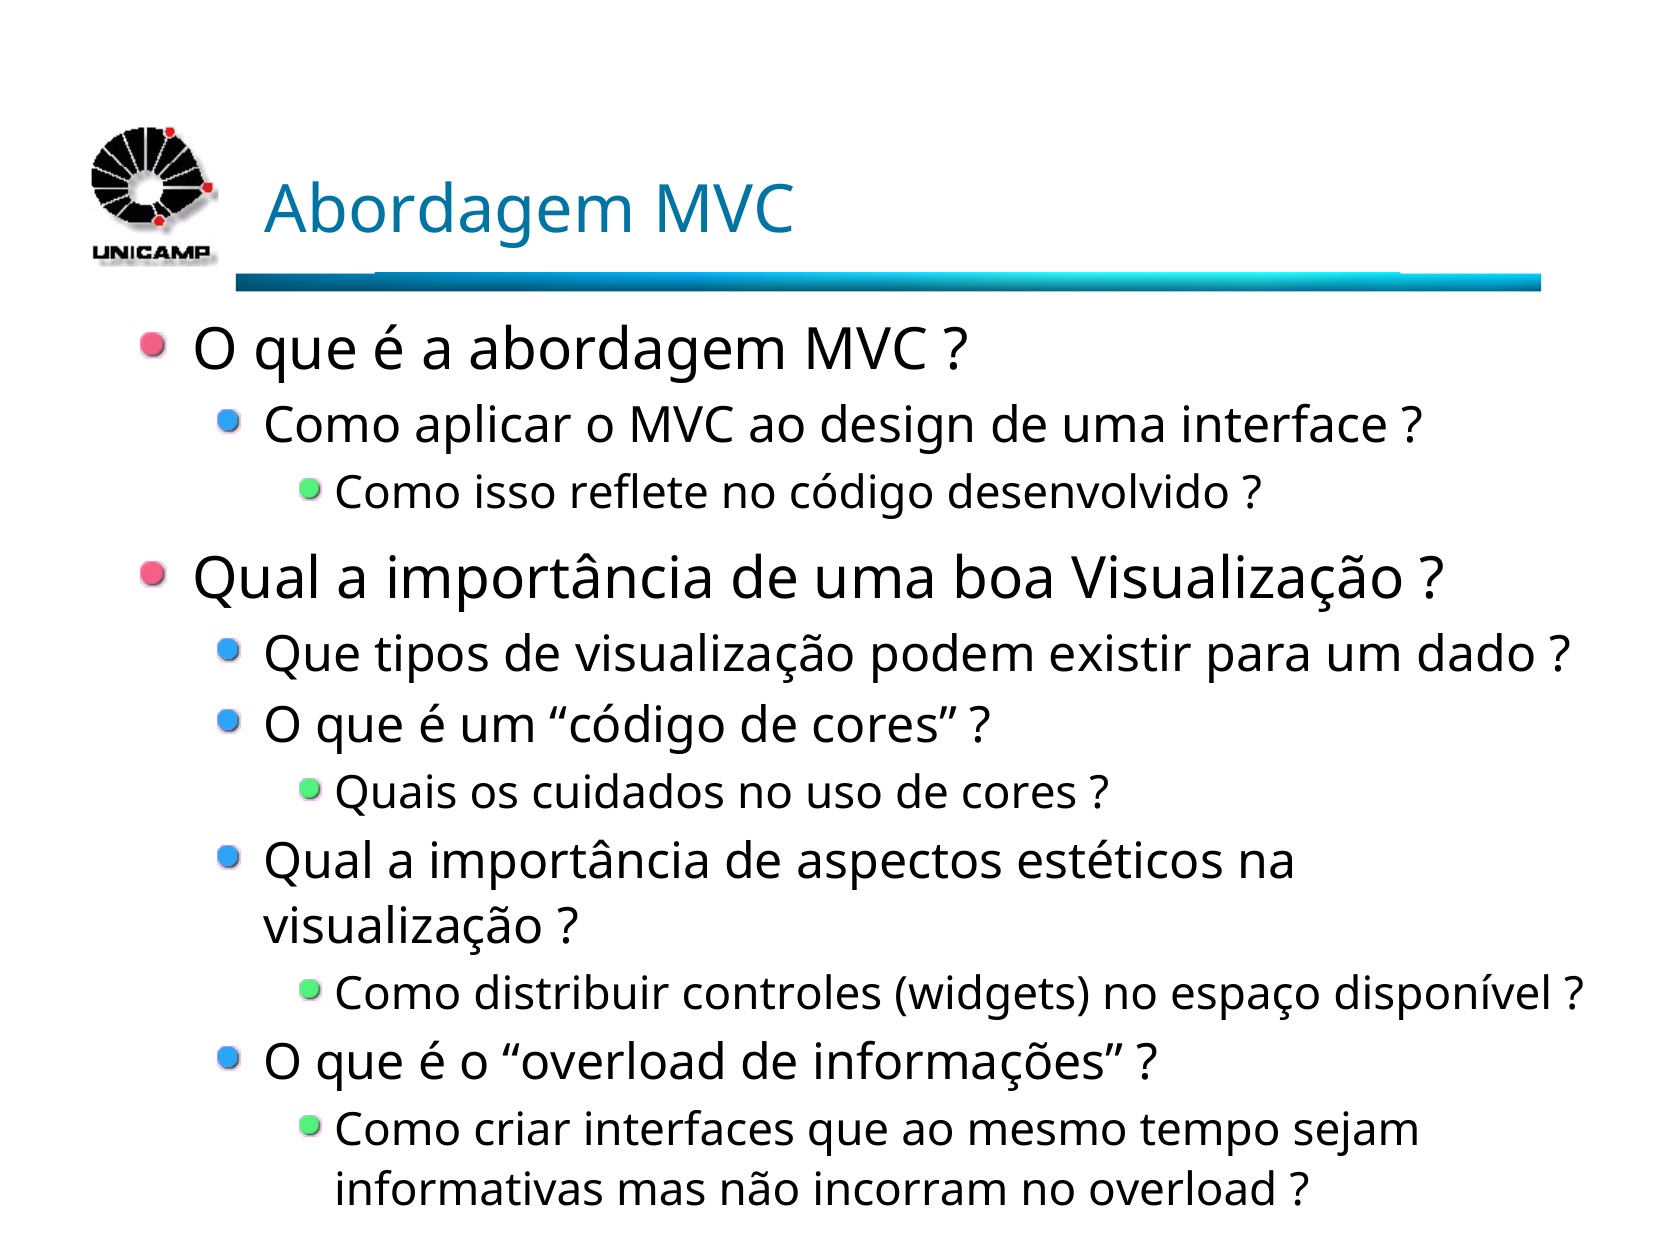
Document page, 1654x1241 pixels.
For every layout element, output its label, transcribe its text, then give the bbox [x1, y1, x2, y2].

picture [125, 272, 1654, 295]
title Abordagem MVC [264, 57, 1534, 250]
list O que é a abordagem MVC ? Como aplicar o MVC ao design de uma interface ? Como isso reflete no código desenvolvido ? Qual a importância de uma boa Visualização ? Que tipos de visualização podem existir para um dado ? O que é um “código de cores” ? Quais os cuidados no uso de cores ? Qual a importância de aspectos estéticos na visualização ? Como distribuir controles (widgets) no espaço disponível ? O que é o “overload de informações” ? Como criar interfaces que ao mesmo tempo sejam informativas mas não incorram no overload ? [121, 309, 1625, 1203]
